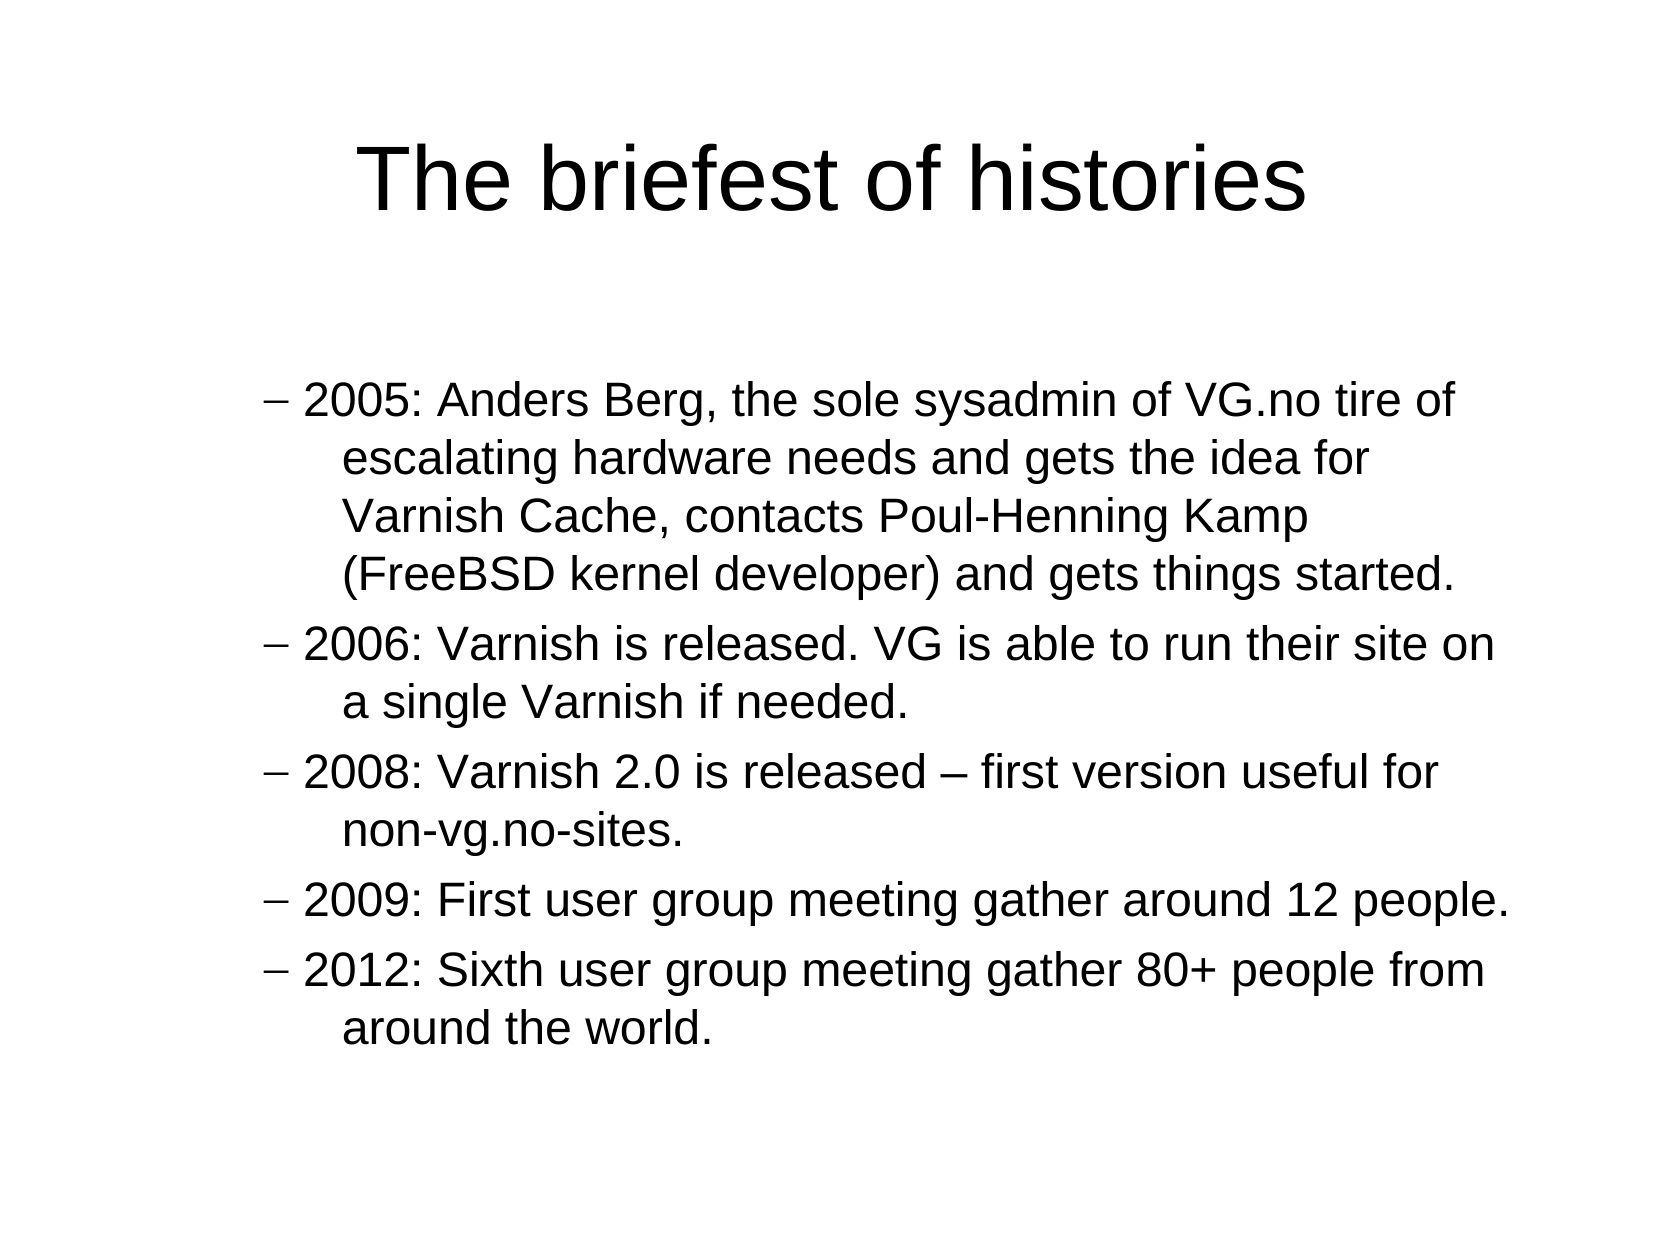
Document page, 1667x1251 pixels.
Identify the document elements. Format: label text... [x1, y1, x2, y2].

title The briefest of histories [124, 110, 1541, 319]
list 2005: Anders Berg, the sole sysadmin of VG.no tire of escalating hardware needs and gets the idea for Varnish Cache, contacts Poul-Henning Kamp (FreeBSD kernel developer) and gets things started. 2006: Varnish is released. VG is able to run their site on a single Varnish if needed. 2008: Varnish 2.0 is released – first version useful for non-vg.no-sites. 2009: First user group meeting gather around 12 people. 2012: Sixth user group meeting gather 80+ people from around the world. [124, 360, 1541, 1086]
